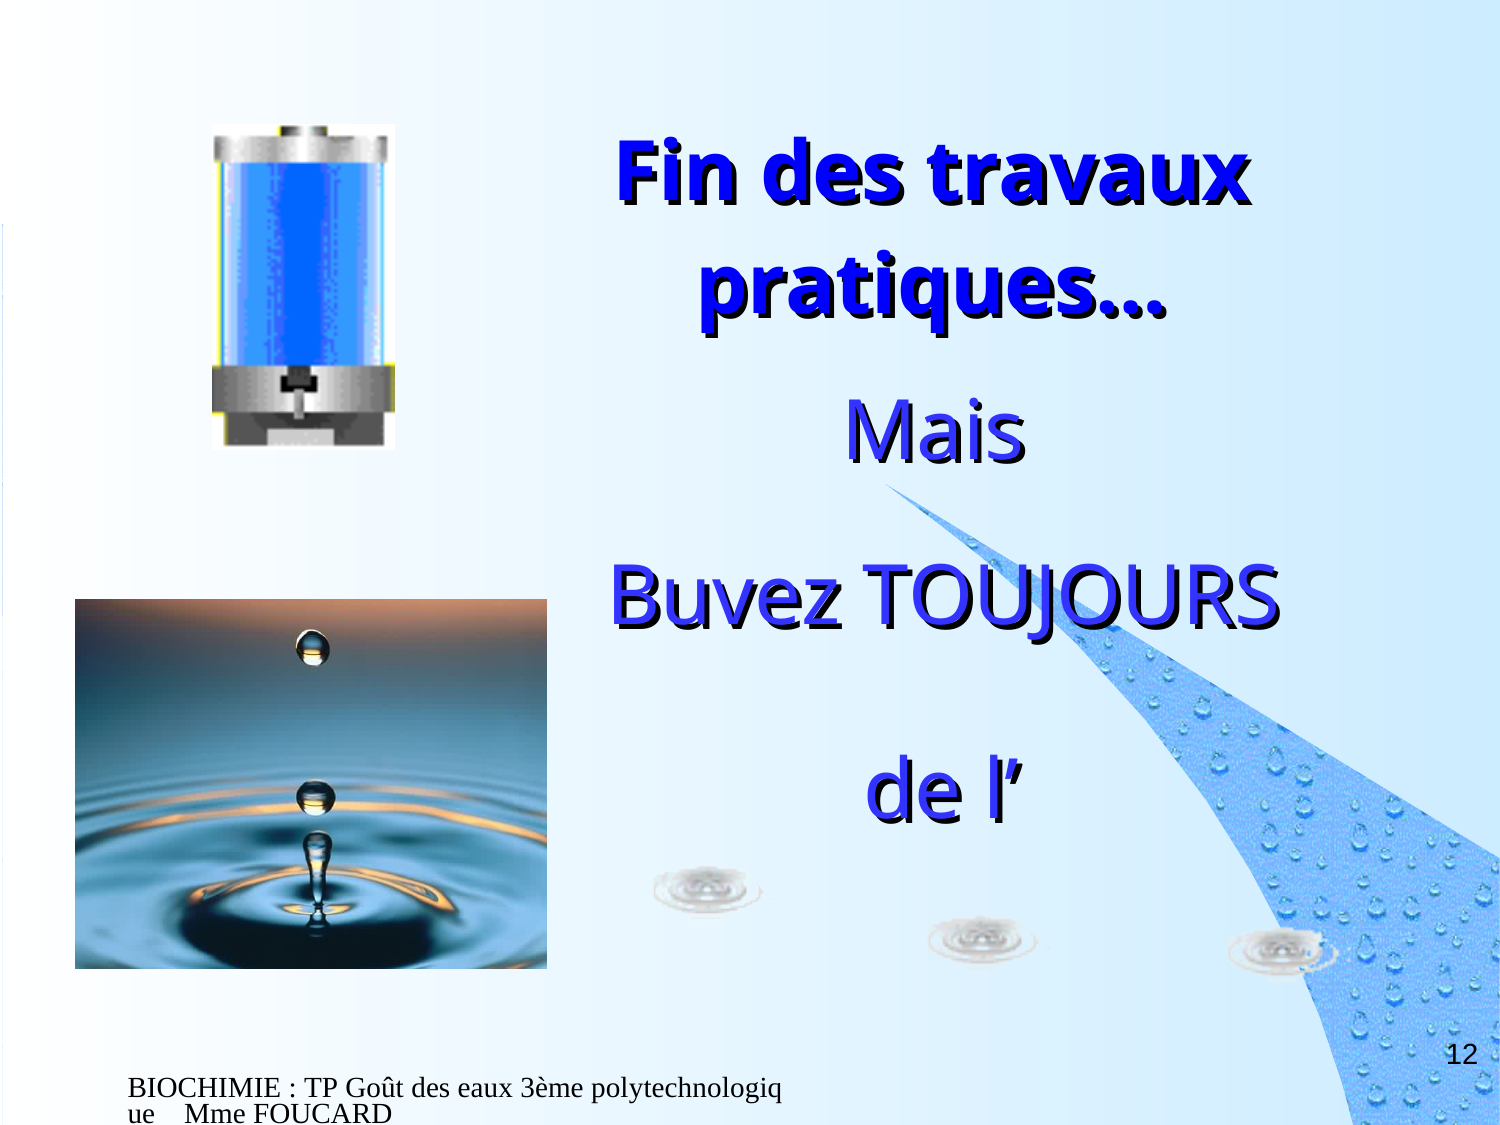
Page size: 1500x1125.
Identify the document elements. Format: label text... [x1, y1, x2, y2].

picture [75, 599, 547, 969]
picture [912, 837, 1054, 1050]
title Fin des travaux pratiques… [424, 99, 1438, 351]
picture [212, 124, 395, 451]
text_box Mais Buvez TOUJOURS de l’ [450, 362, 1438, 856]
picture [1212, 820, 1500, 1125]
picture [637, 787, 779, 1000]
